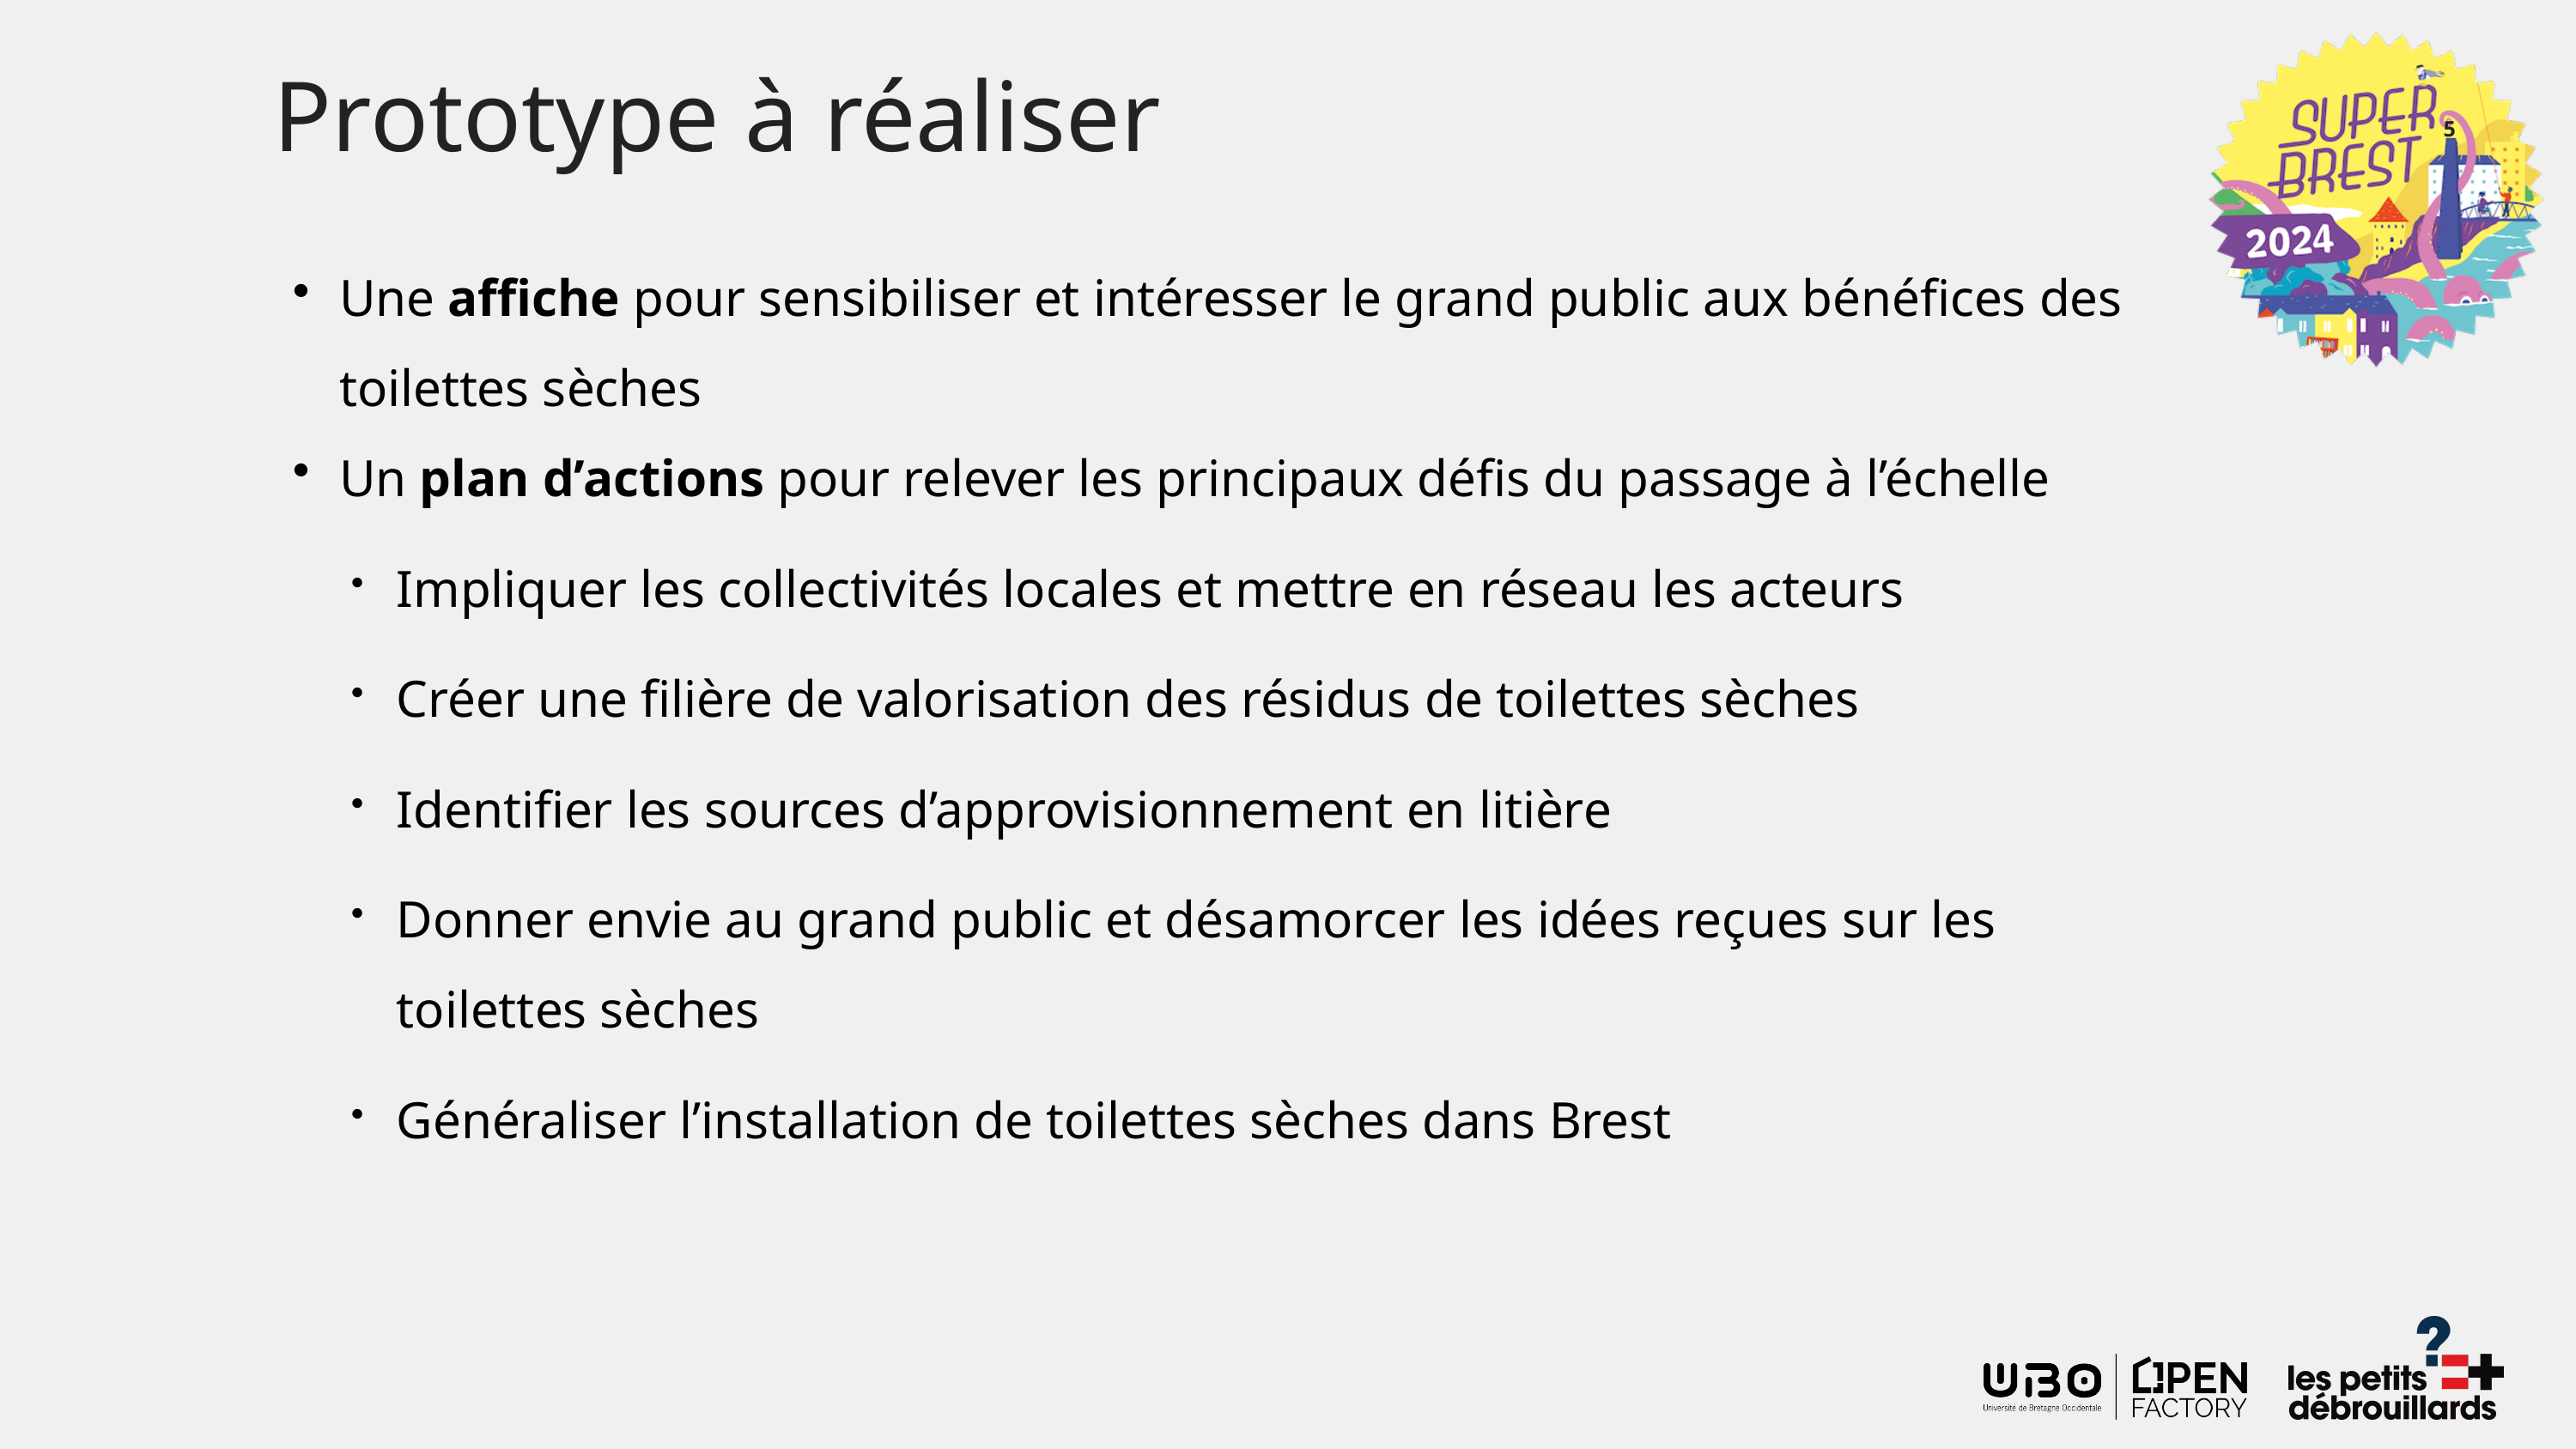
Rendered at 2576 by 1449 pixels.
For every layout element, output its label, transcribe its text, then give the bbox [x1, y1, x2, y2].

slide_number <numéro> [2307, 93, 2456, 145]
picture [2288, 1316, 2504, 1420]
title Prototype à réaliser [273, 50, 1741, 267]
list Une affiche pour sensibiliser et intéresser le grand public aux bénéfices des toilettes sèches Un plan d’actions pour relever les principaux défis du passage à l’échelle Impliquer les collectivités locales et mettre en réseau les acteurs Créer une filière de valorisation des résidus de toilettes sèches Identifier les sources d’approvisionnement en litière Donner envie au grand public et désamorcer les idées reçues sur les toilettes sèches Généraliser l’installation de toilettes sèches dans Brest [275, 236, 2188, 925]
picture [1984, 1354, 2247, 1420]
picture [2176, 0, 2576, 400]
